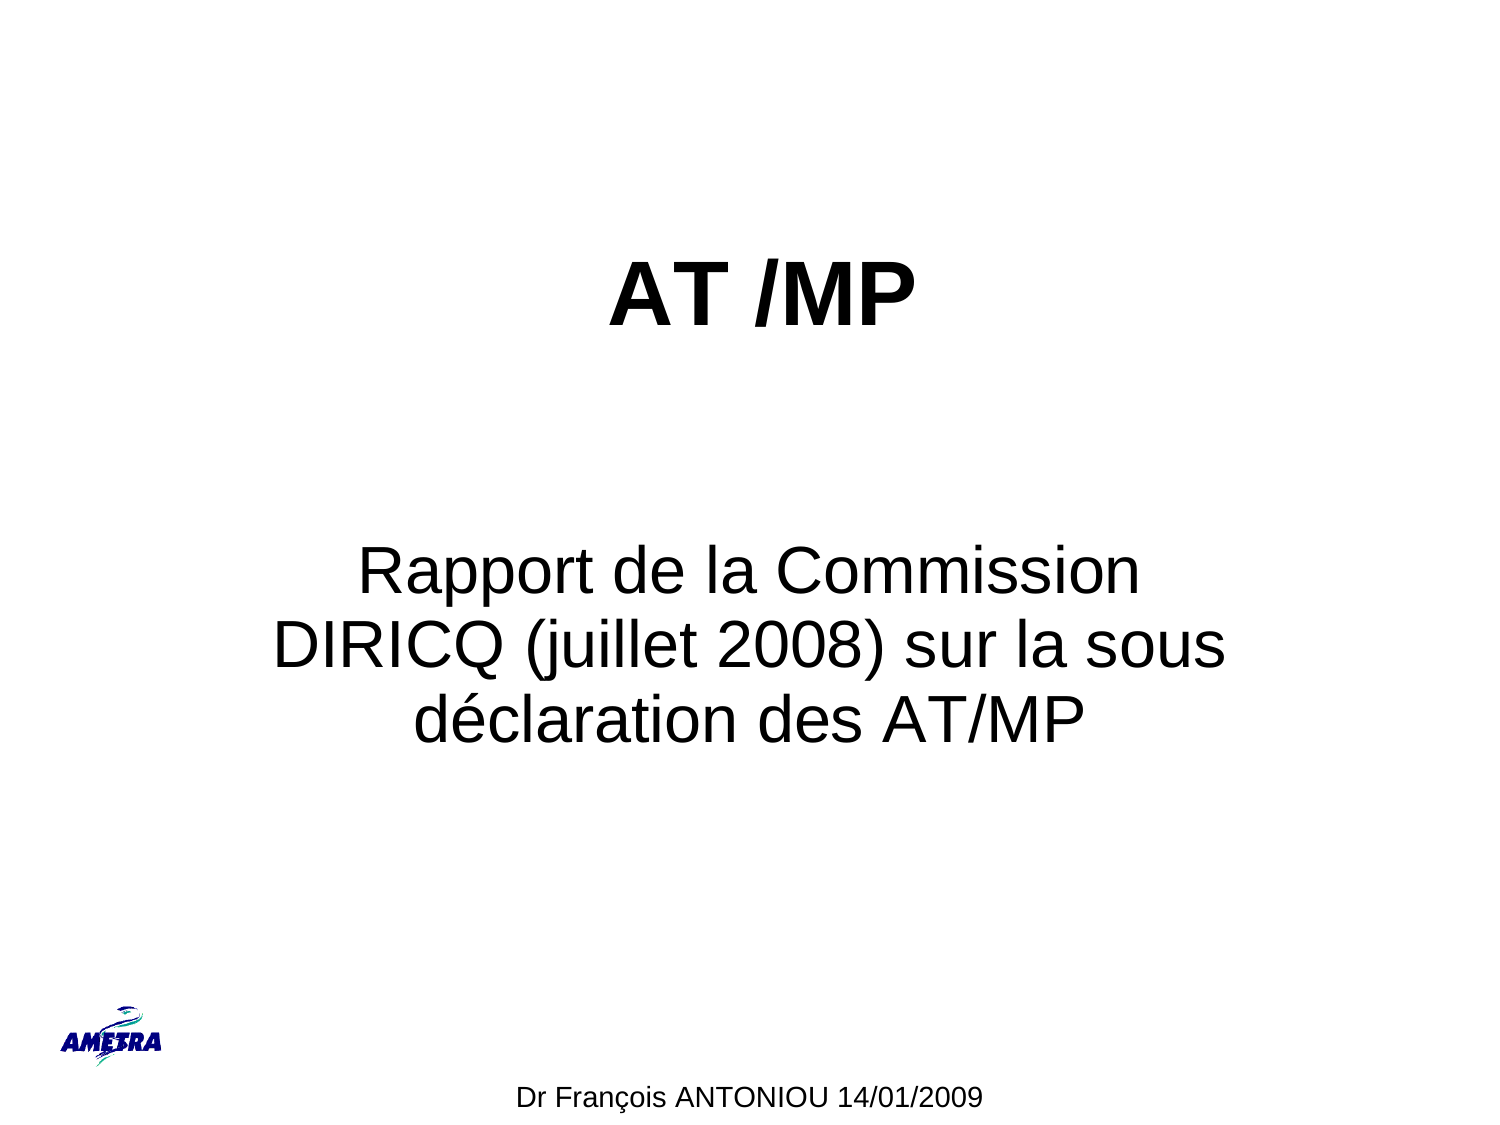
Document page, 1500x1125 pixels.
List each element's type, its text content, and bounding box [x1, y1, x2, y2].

subtitle Rapport de la Commission DIRICQ (juillet 2008) sur la sous déclaration des AT/MP [225, 525, 1276, 813]
title AT /MP [125, 199, 1401, 388]
picture [41, 984, 184, 1093]
